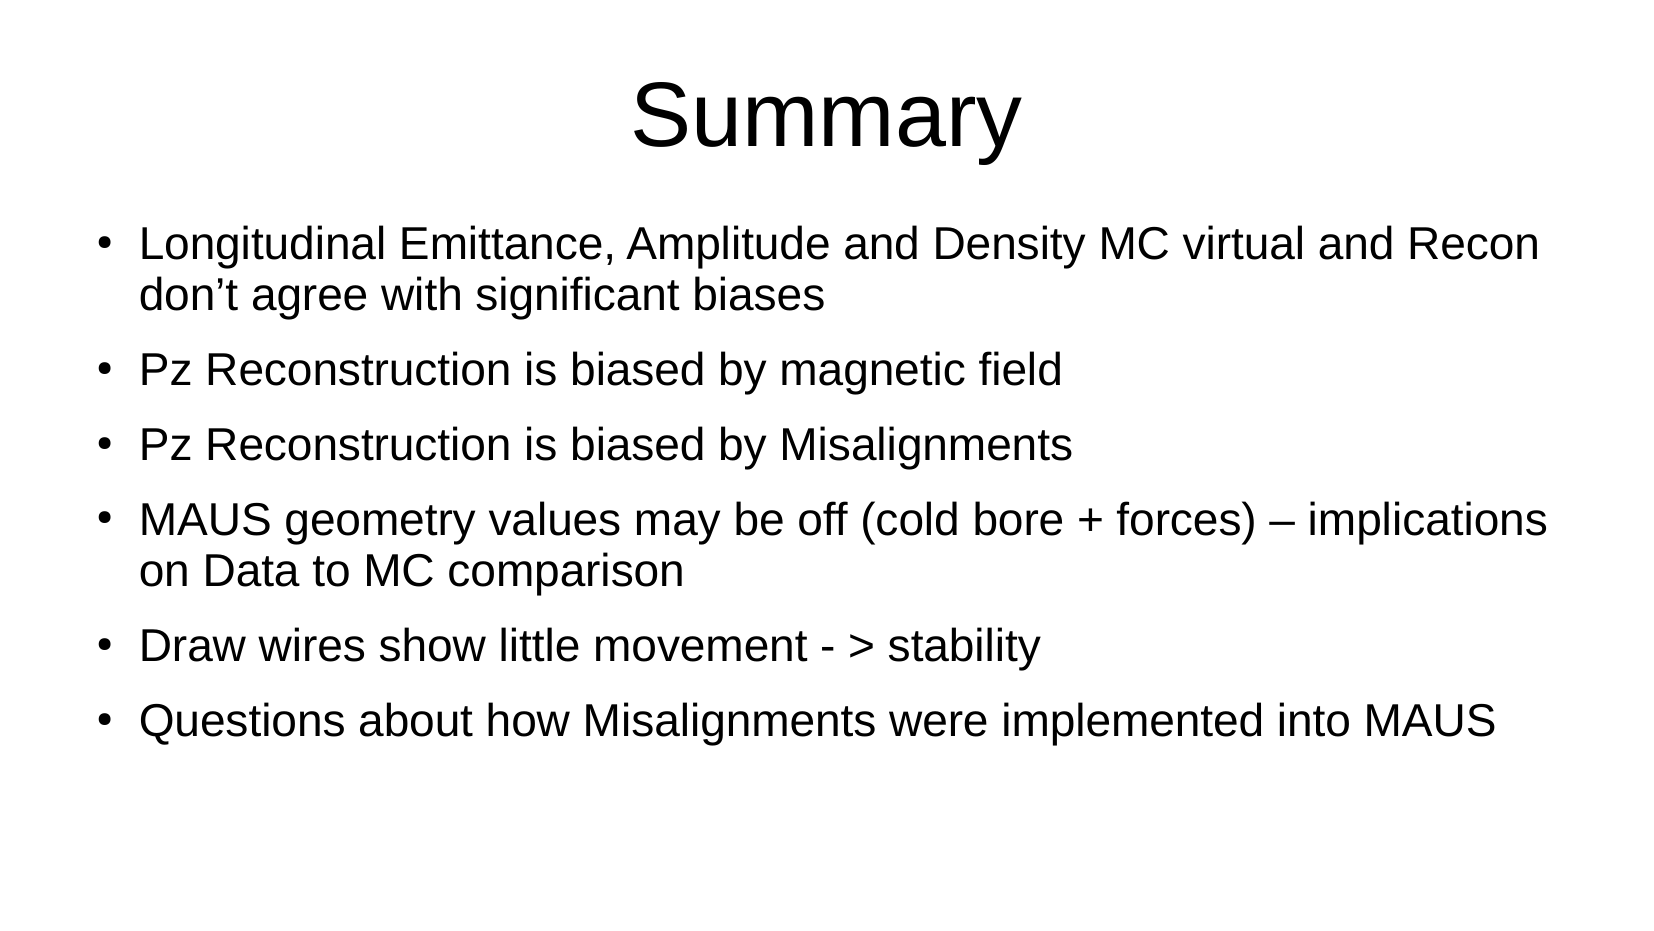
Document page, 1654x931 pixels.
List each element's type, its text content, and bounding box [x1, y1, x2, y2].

title Summary [82, 37, 1571, 193]
list Longitudinal Emittance, Amplitude and Density MC virtual and Recon don’t agree with significant biases Pz Reconstruction is biased by magnetic field Pz Reconstruction is biased by Misalignments MAUS geometry values may be off (cold bore + forces) – implications on Data to MC comparison Draw wires show little movement - > stability Questions about how Misalignments were implemented into MAUS [82, 217, 1571, 758]
